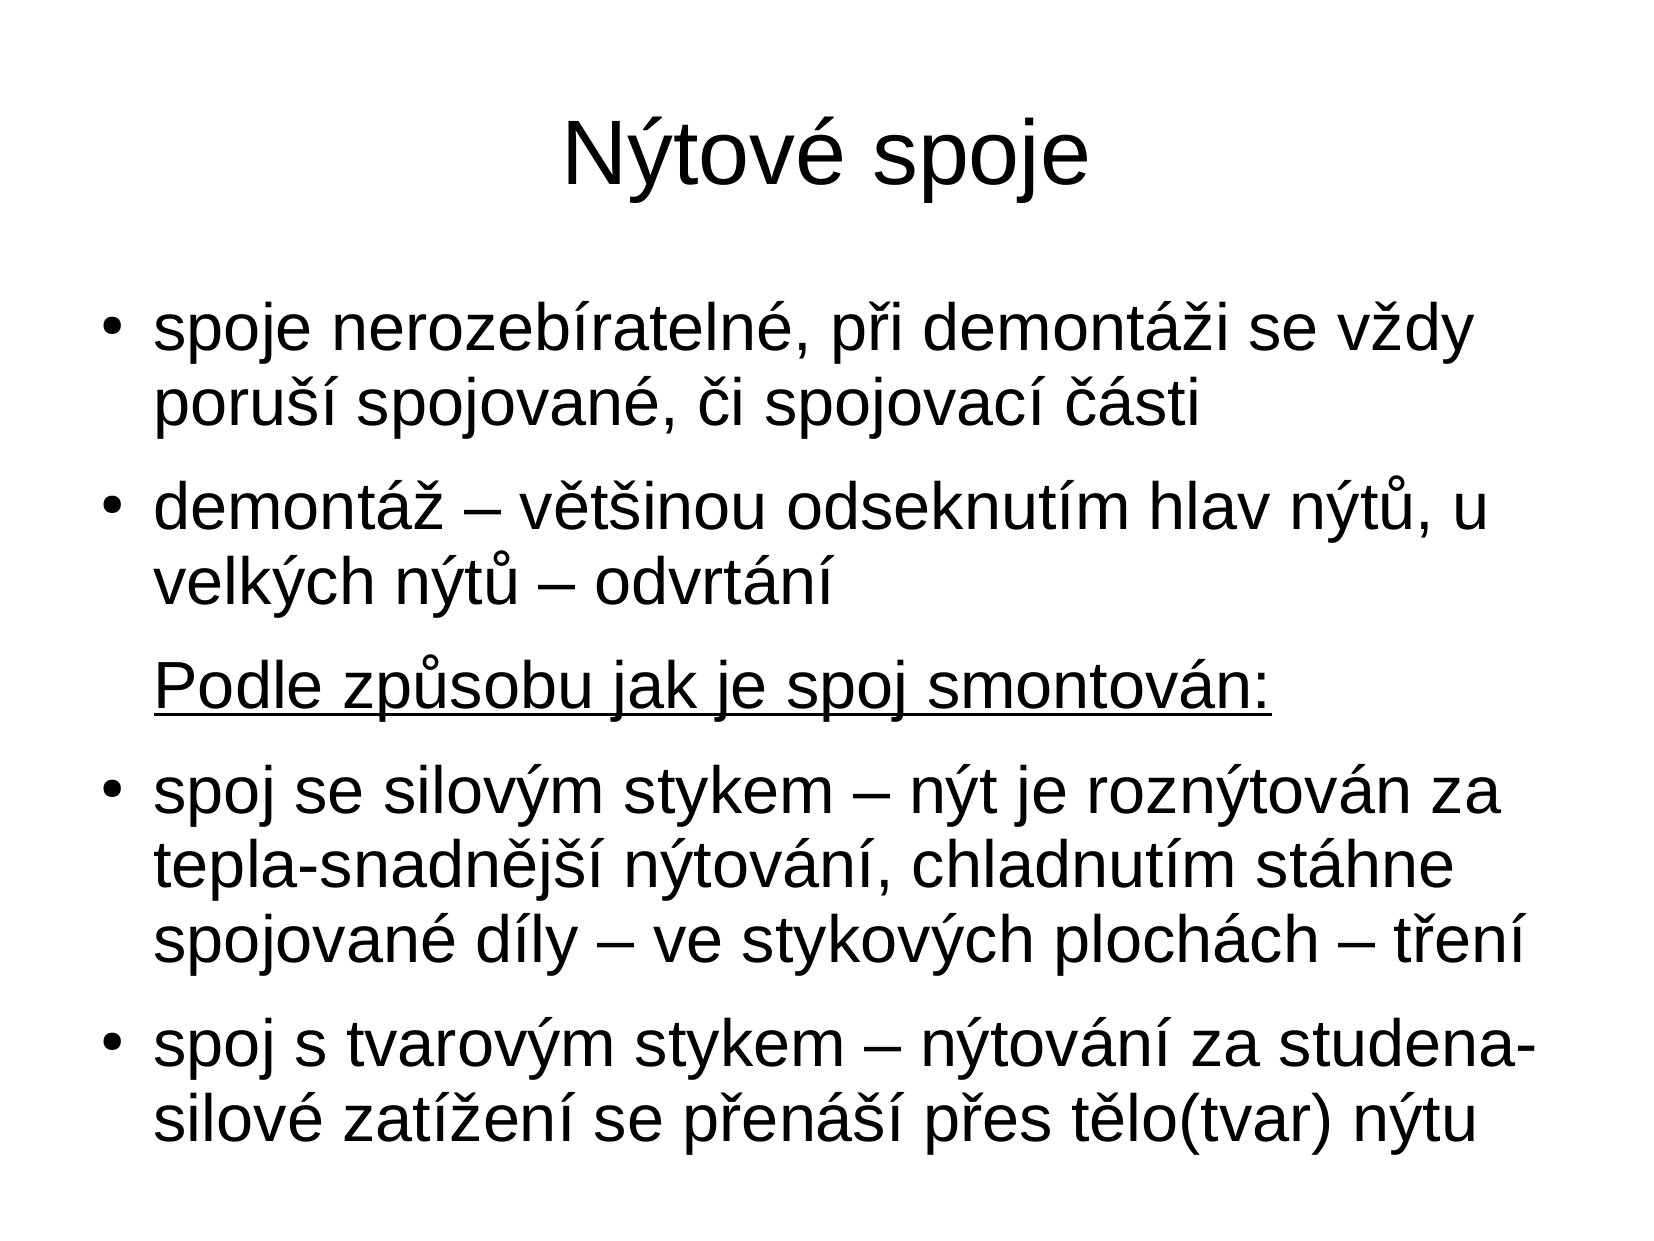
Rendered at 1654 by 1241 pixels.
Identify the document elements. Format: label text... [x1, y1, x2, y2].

list spoje nerozebíratelné, při demontáži se vždy poruší spojované, či spojovací části demontáž – většinou odseknutím hlav nýtů, u velkých nýtů – odvrtání Podle způsobu jak je spoj smontován: spoj se silovým stykem – nýt je roznýtován za tepla-snadnější nýtování, chladnutím stáhne spojované díly – ve stykových plochách – tření spoj s tvarovým stykem – nýtování za studena-silové zatížení se přenáší přes tělo(tvar) nýtu [82, 290, 1571, 1241]
title Nýtové spoje [82, 49, 1571, 257]
